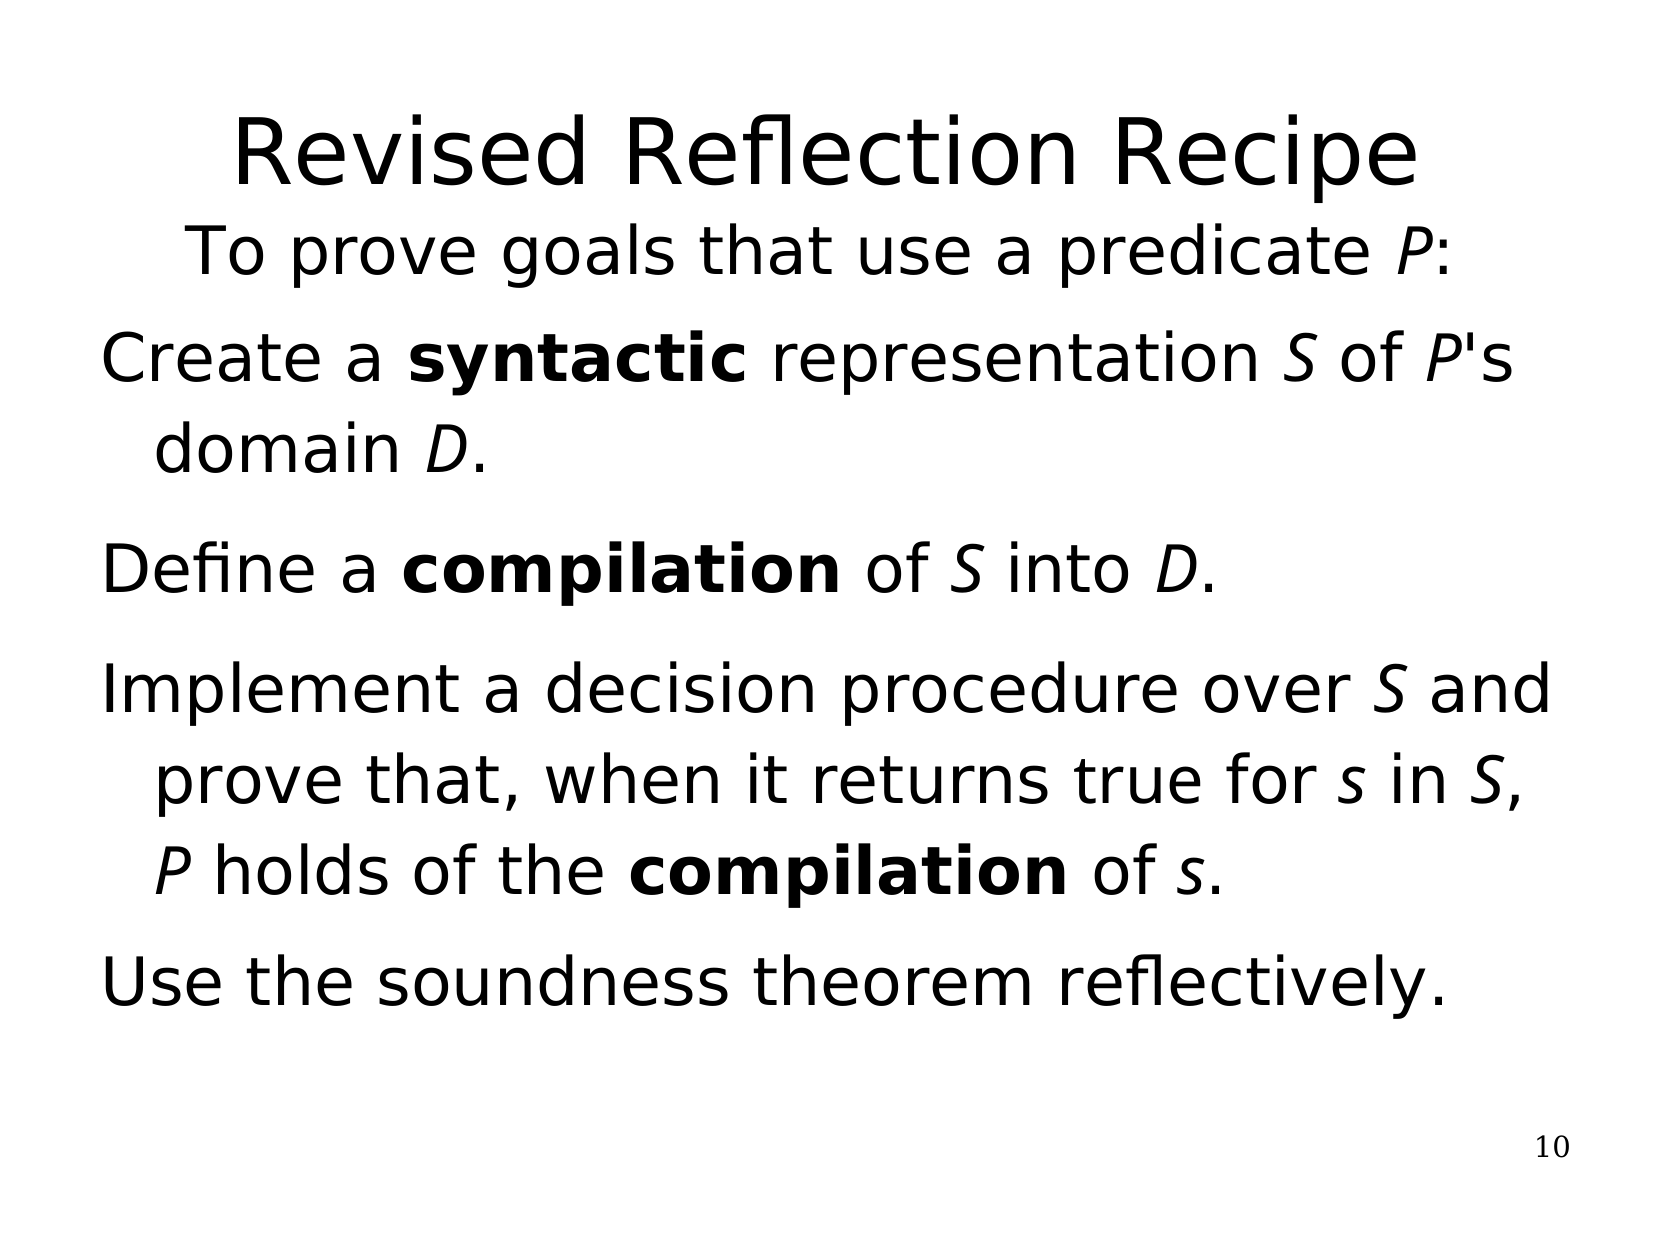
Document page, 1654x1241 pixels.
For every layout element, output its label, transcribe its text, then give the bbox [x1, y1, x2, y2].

list Create a syntactic representation S of P's domain D. Define a compilation of S into D. Implement a decision procedure over S and prove that, when it returns true for s in S, P holds of the compilation of s. Use the soundness theorem reflectively. [82, 310, 1571, 1029]
text_box To prove goals that use a predicate P: [170, 195, 1484, 299]
title Revised Reflection Recipe [82, 56, 1571, 250]
